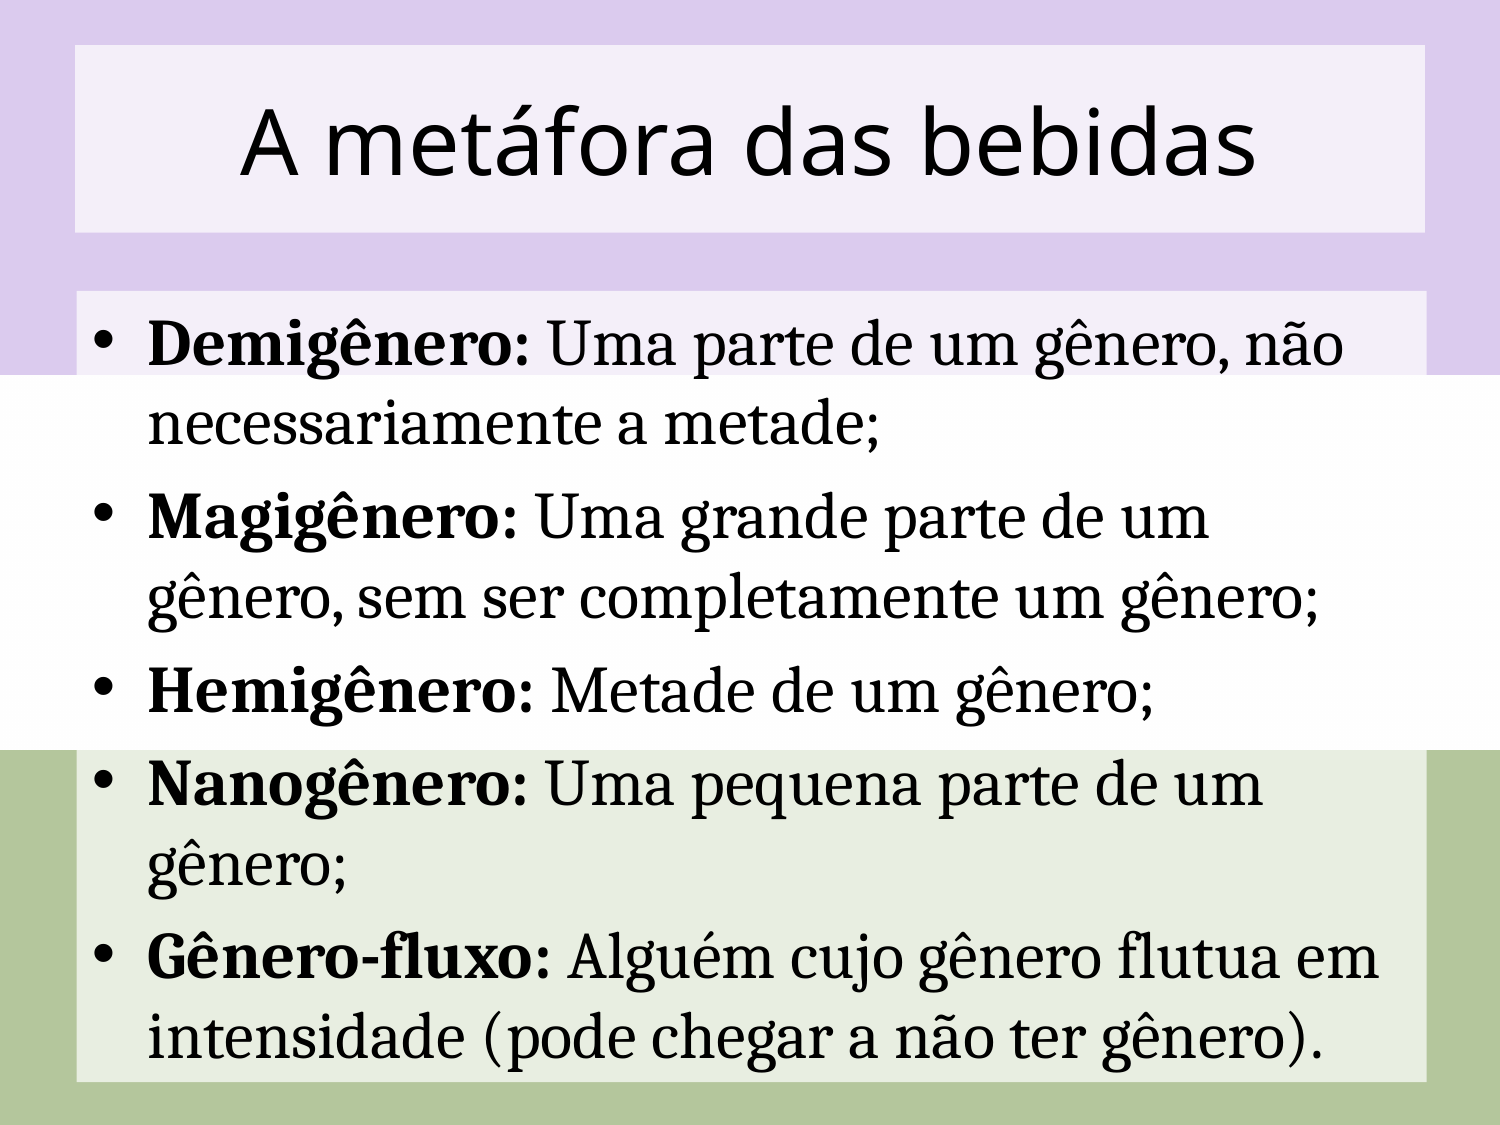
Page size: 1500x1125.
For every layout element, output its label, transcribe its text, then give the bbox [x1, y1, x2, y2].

title A metáfora das bebidas [75, 45, 1425, 233]
list Demigênero: Uma parte de um gênero, não necessariamente a metade; Magigênero: Uma grande parte de um gênero, sem ser completamente um gênero; Hemigênero: Metade de um gênero; Nanogênero: Uma pequena parte de um gênero; Gênero-fluxo: Alguém cujo gênero flutua em intensidade (pode chegar a não ter gênero). [76, 290, 1427, 1083]
